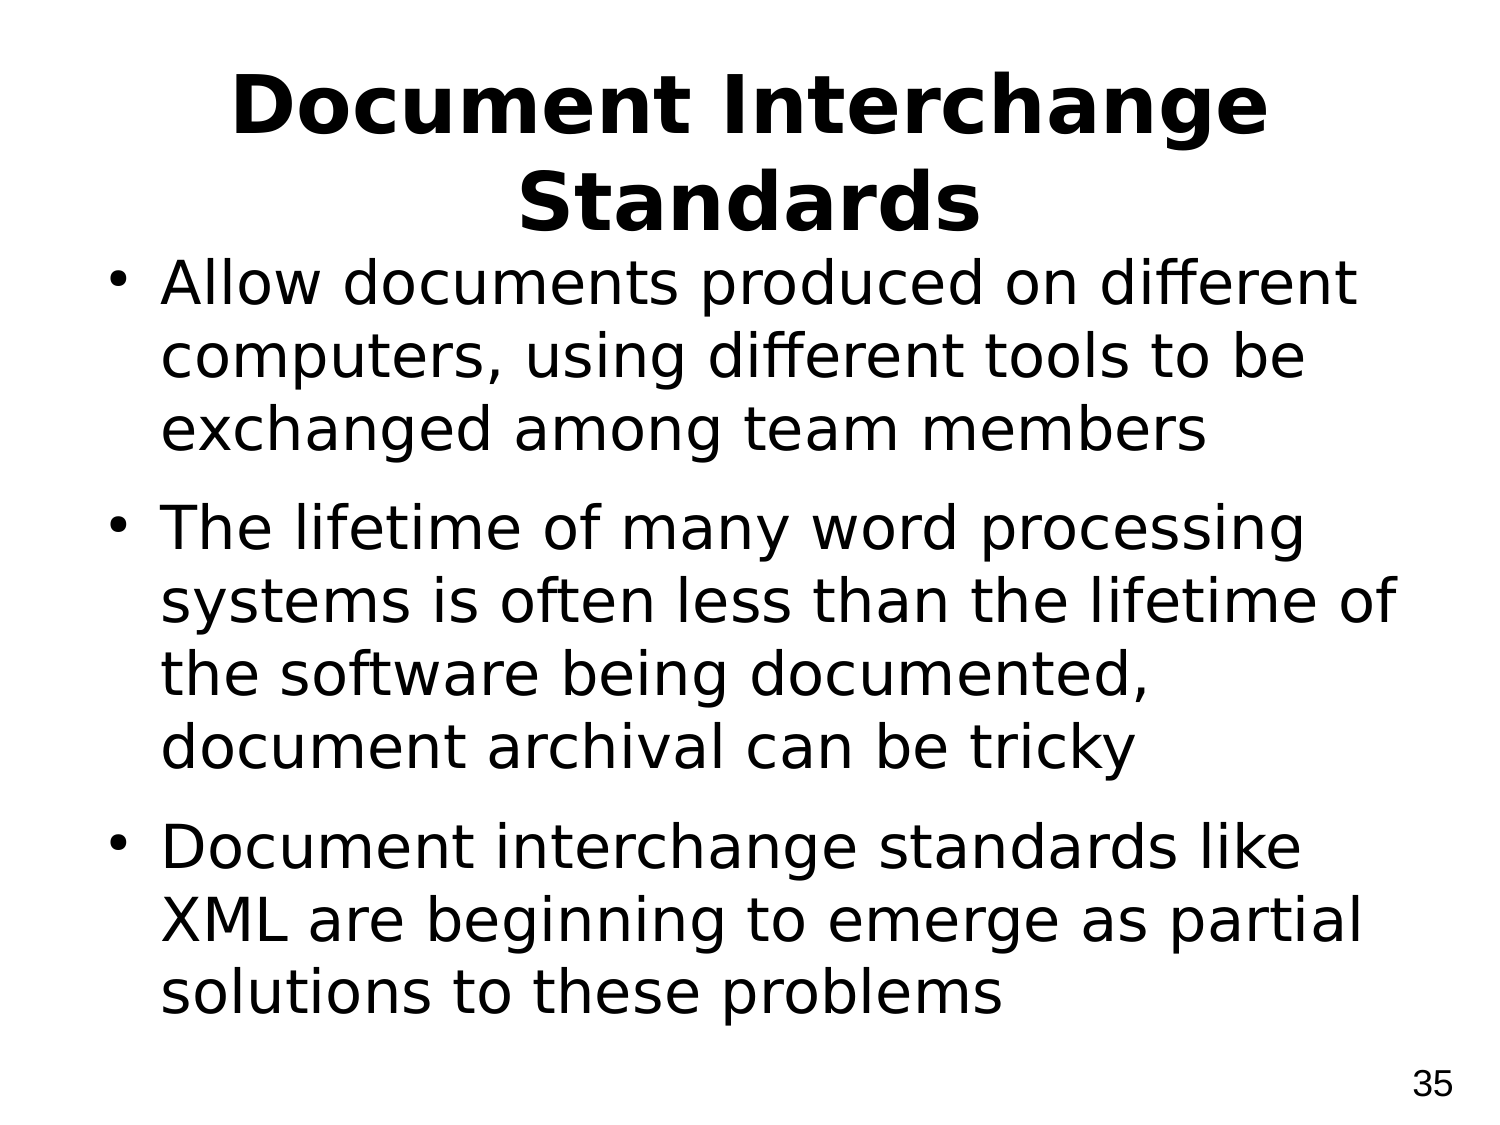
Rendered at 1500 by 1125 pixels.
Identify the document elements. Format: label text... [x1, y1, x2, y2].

list Allow documents produced on different computers, using different tools to be exchanged among team members The lifetime of many word processing systems is often less than the lifetime of the software being documented, document archival can be tricky Document interchange standards like XML are beginning to emerge as partial solutions to these problems [75, 236, 1425, 1093]
title Document Interchange Standards [75, 44, 1425, 177]
